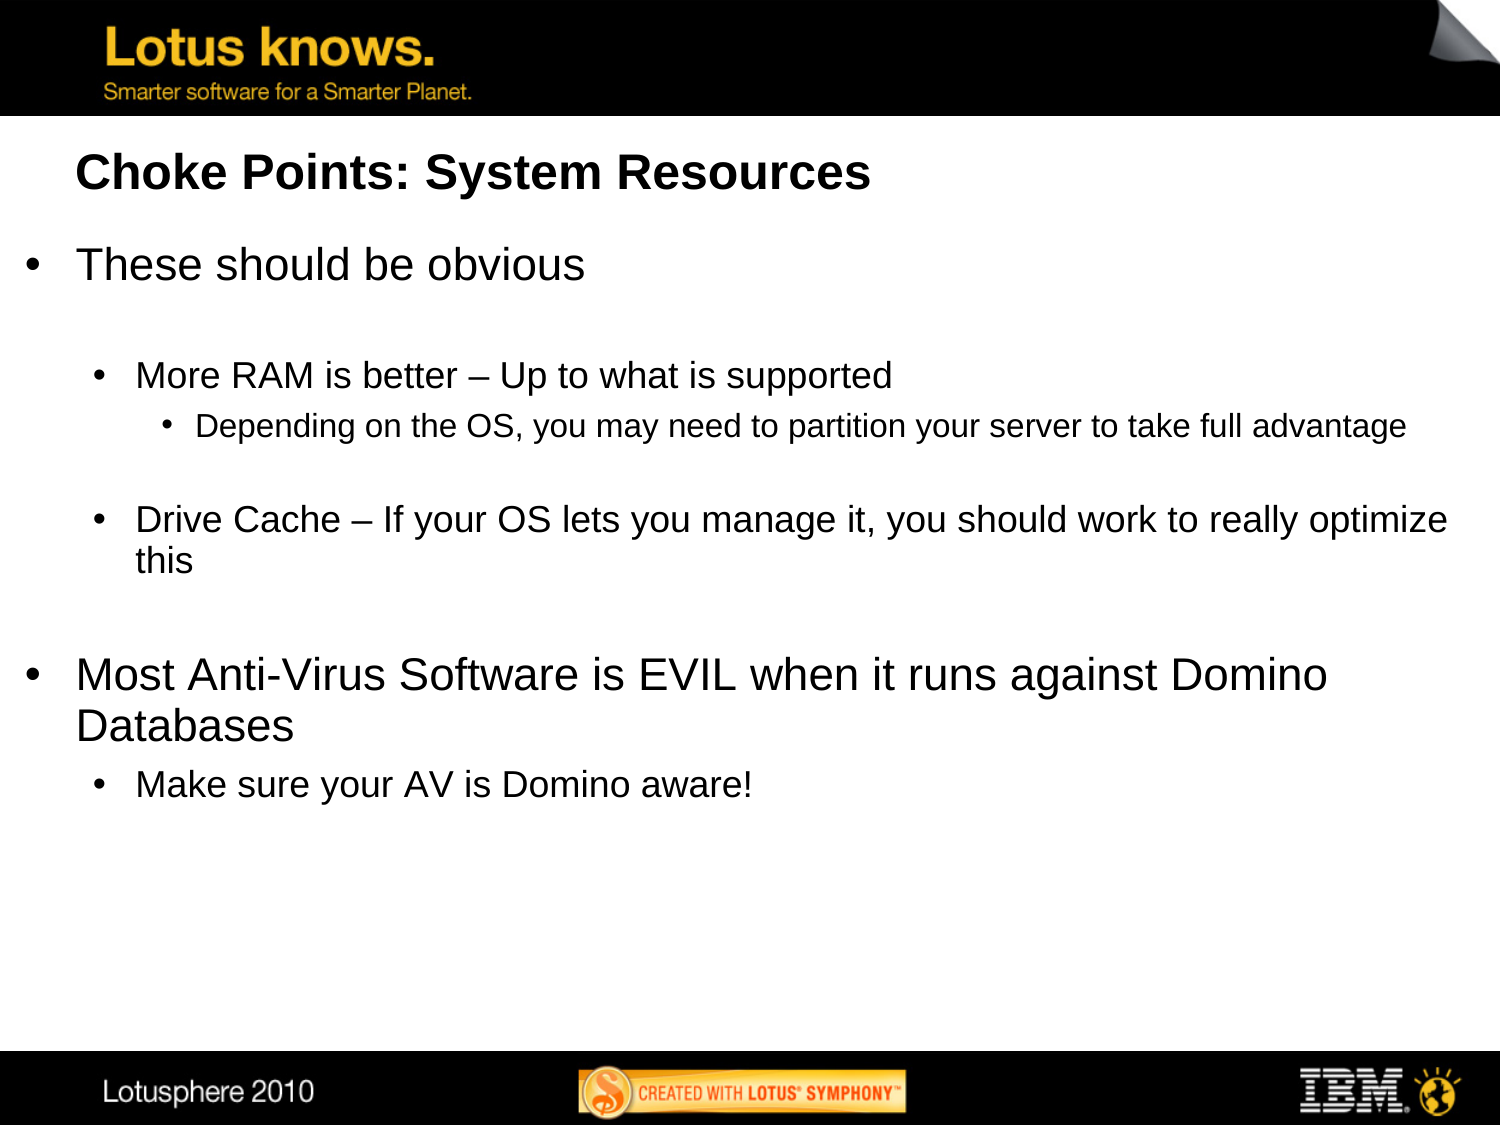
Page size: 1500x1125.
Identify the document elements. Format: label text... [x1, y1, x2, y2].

picture [0, 1053, 1500, 1125]
title Choke Points: System Resources [74, 137, 1475, 200]
picture [0, 0, 1500, 114]
list These should be obvious More RAM is better – Up to what is supported Depending on the OS, you may need to partition your server to take full advantage Drive Cache – If your OS lets you manage it, you should work to really optimize this Most Anti-Virus Software is EVIL when it runs against Domino Databases Make sure your AV is Domino aware! [24, 237, 1476, 1026]
